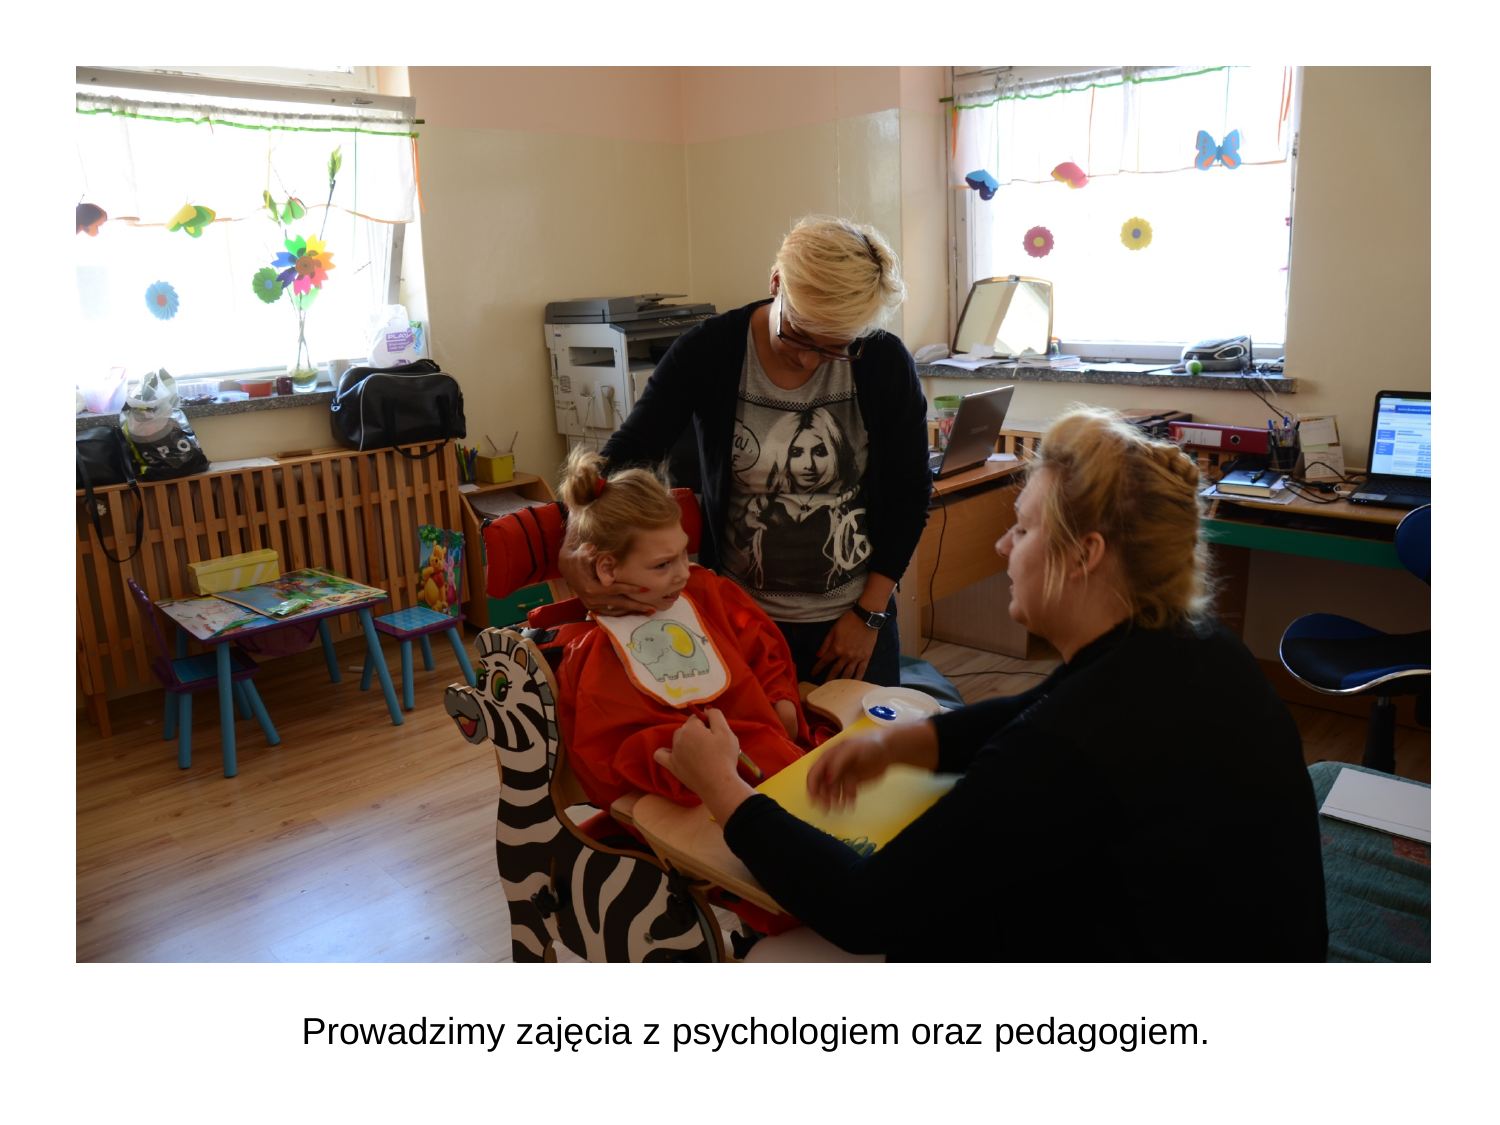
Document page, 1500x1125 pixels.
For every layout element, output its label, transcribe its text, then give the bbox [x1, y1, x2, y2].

text_box Prowadzimy zajęcia z psychologiem oraz pedagogiem. [64, 999, 1447, 1060]
picture [76, 66, 1431, 963]
